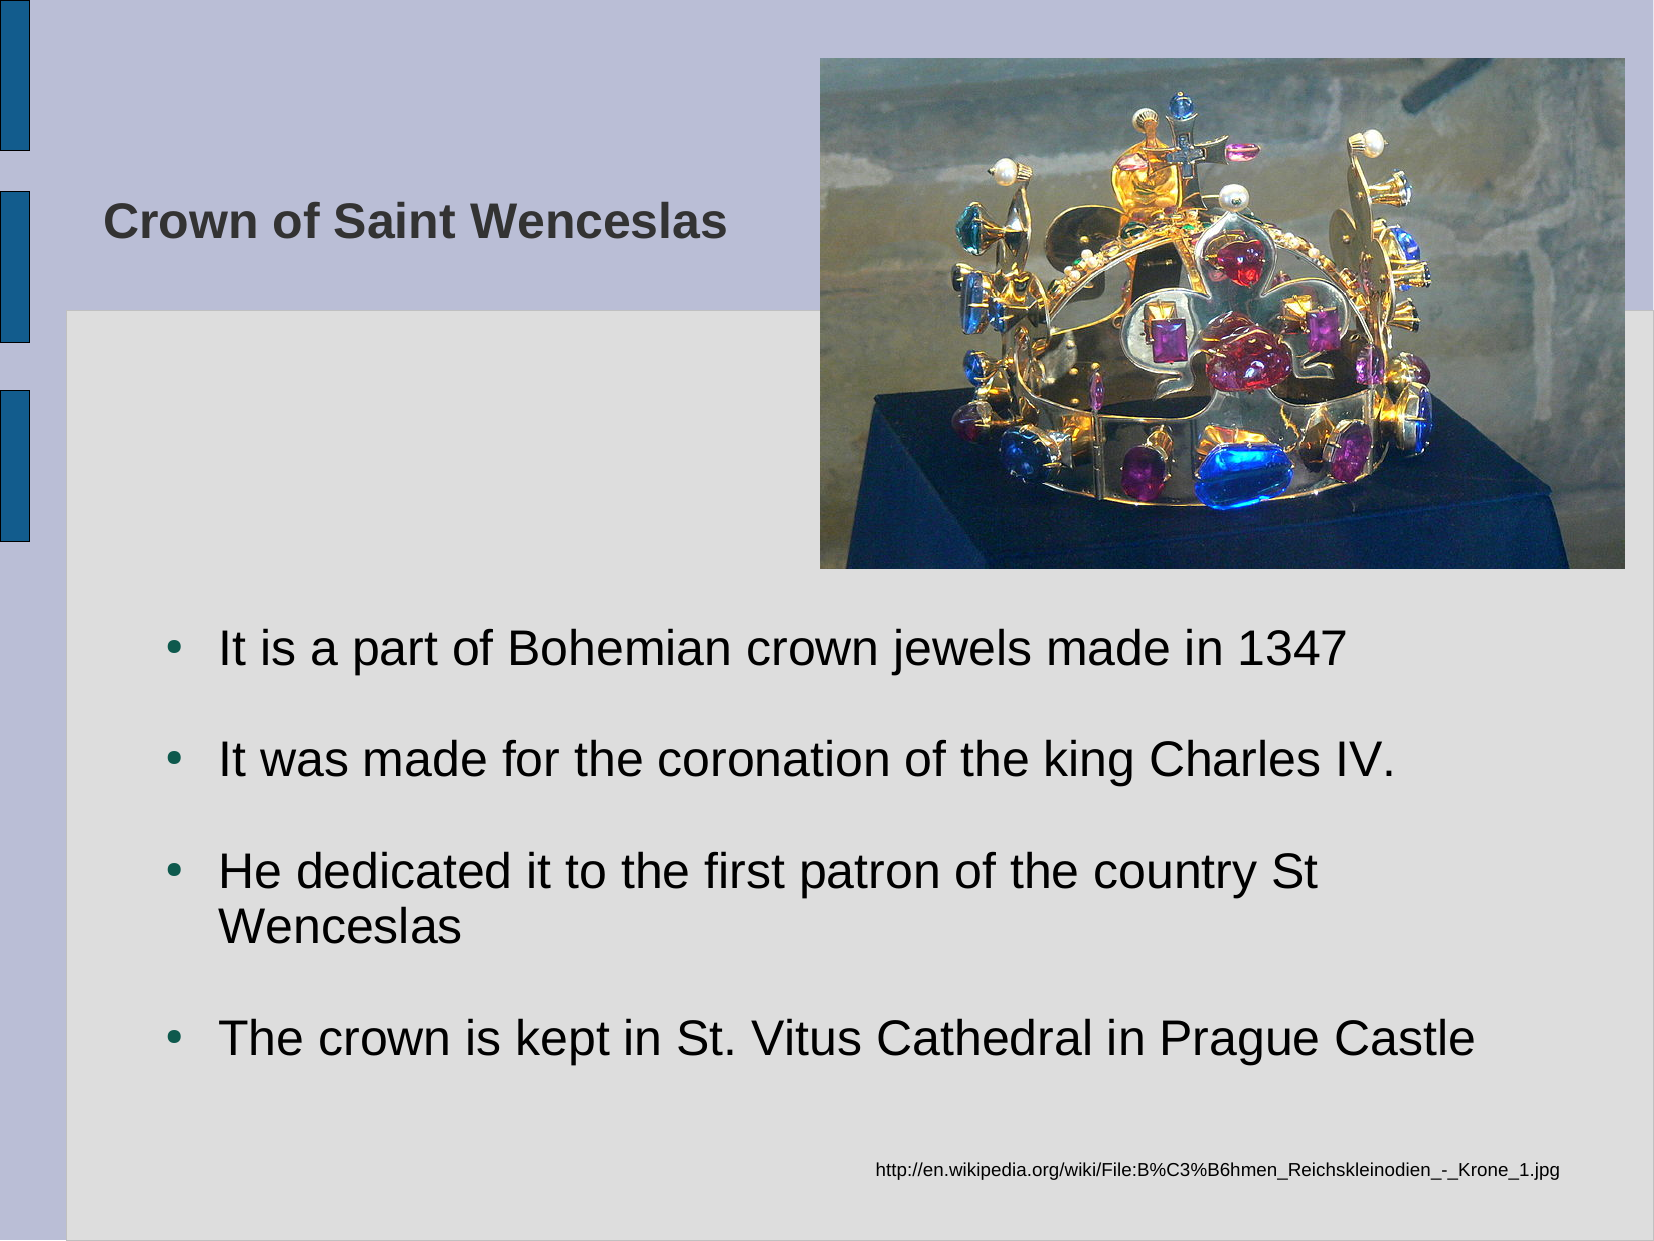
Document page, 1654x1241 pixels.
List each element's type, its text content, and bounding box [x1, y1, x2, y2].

list It is a part of Bohemian crown jewels made in 1347 It was made for the coronation of the king Charles IV. He dedicated it to the first patron of the country St Wenceslas The crown is kept in St. Vitus Cathedral in Prague Castle [147, 620, 1560, 1241]
picture [820, 58, 1625, 569]
text_box http://en.wikipedia.org/wiki/File:B%C3%B6hmen_Reichskleinodien_-_Krone_1.jpg [860, 1151, 1625, 1209]
title Crown of Saint Wenceslas [0, 117, 820, 325]
